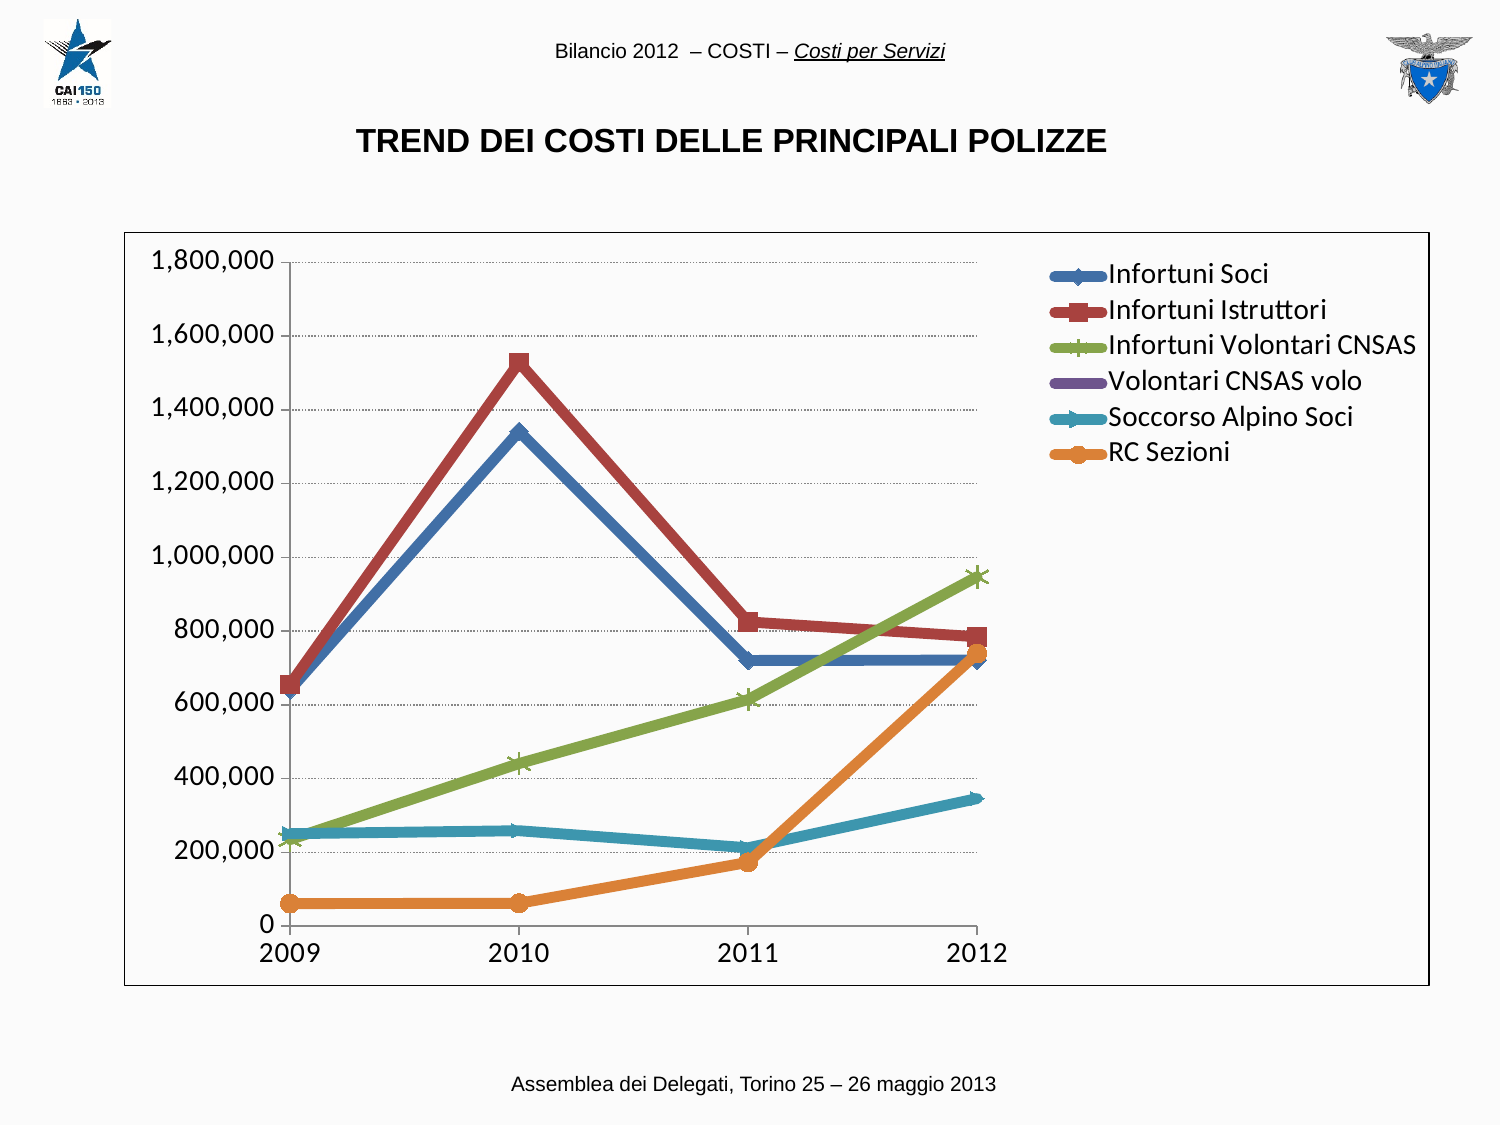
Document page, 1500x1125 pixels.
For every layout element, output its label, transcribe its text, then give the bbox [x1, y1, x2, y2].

text_box Assemblea dei Delegati, Torino 25 – 26 maggio 2013 [269, 1062, 1239, 1105]
text_box Bilancio 2012 – COSTI – Costi per Servizi [468, 29, 1032, 71]
picture [43, 19, 112, 108]
chart [123, 231, 1430, 987]
picture [1382, 29, 1477, 112]
text_box TREND DEI COSTI DELLE PRINCIPALI POLIZZE [159, 111, 1306, 168]
